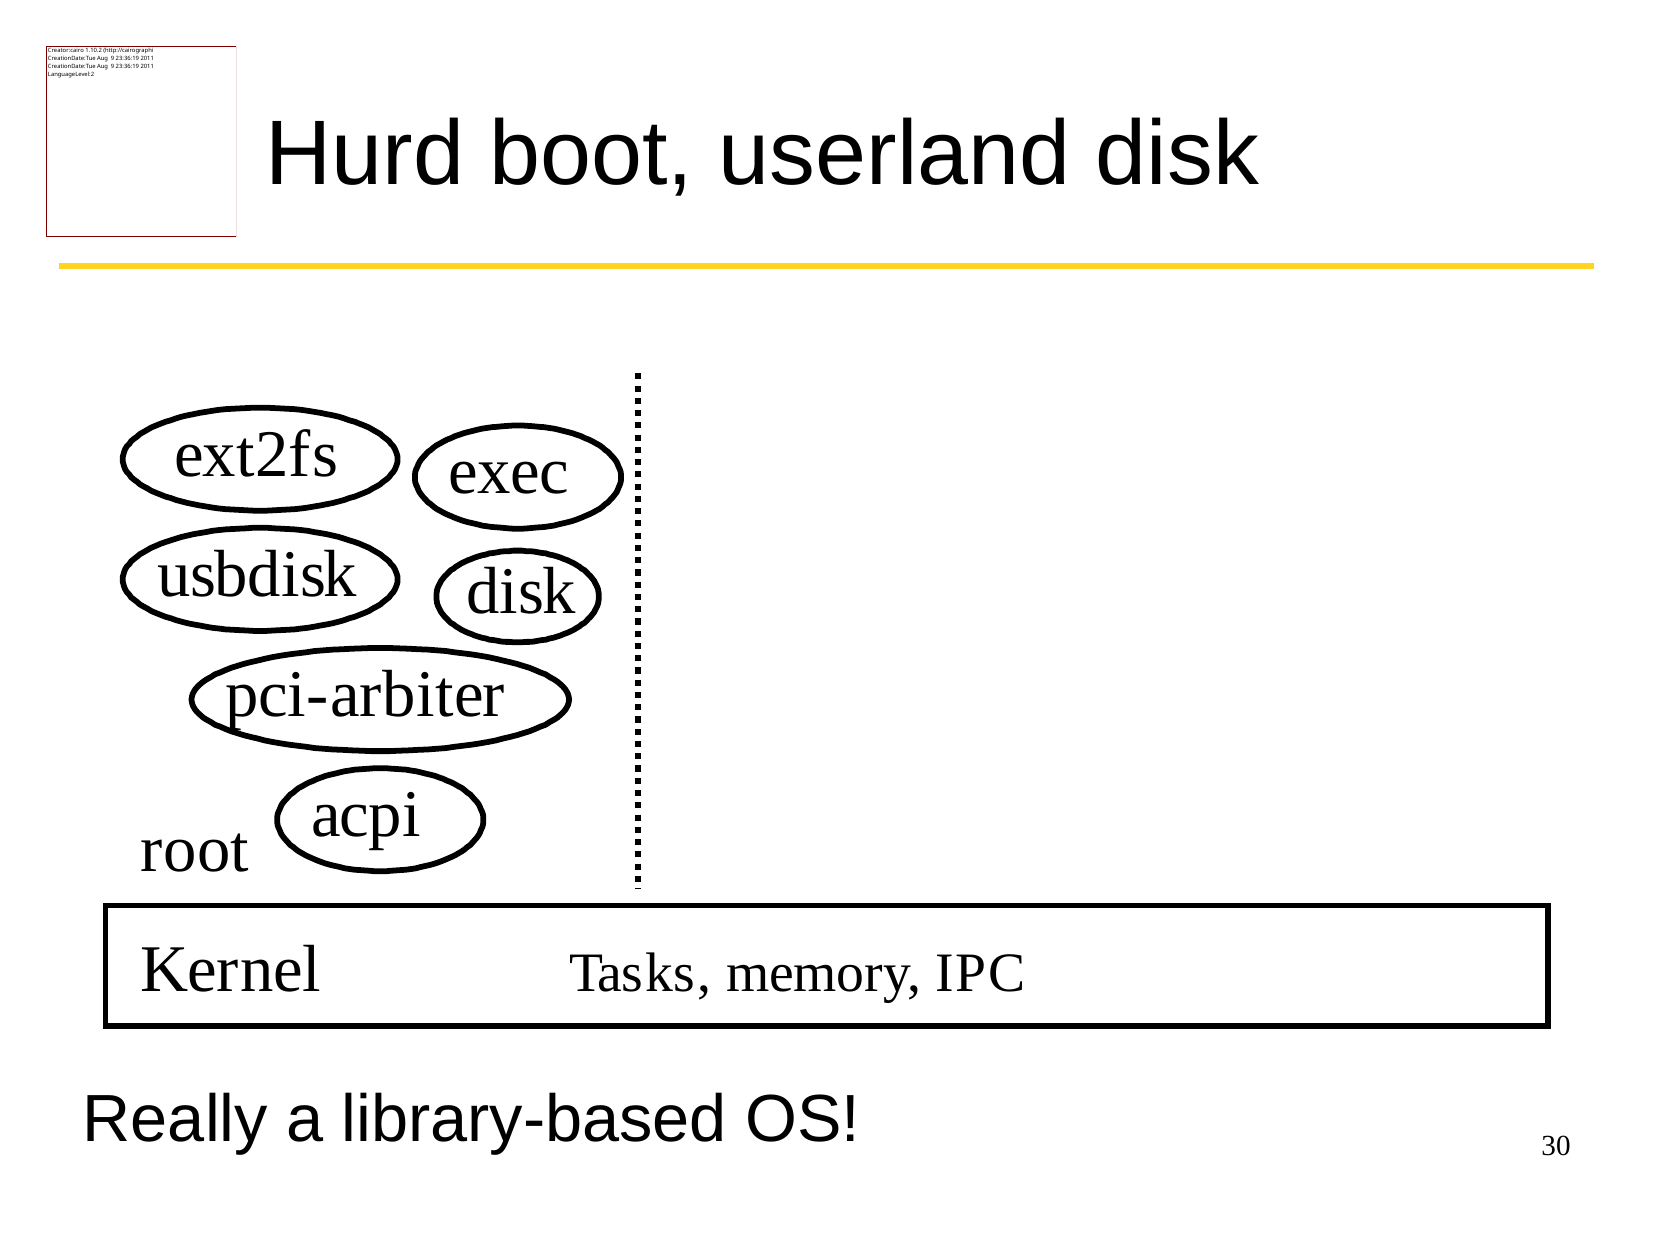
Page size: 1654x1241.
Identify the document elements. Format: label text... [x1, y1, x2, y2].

list Really a library-based OS! [82, 1080, 1571, 1170]
picture [82, 350, 1571, 1049]
title Hurd boot, userland disk [265, 49, 1571, 257]
